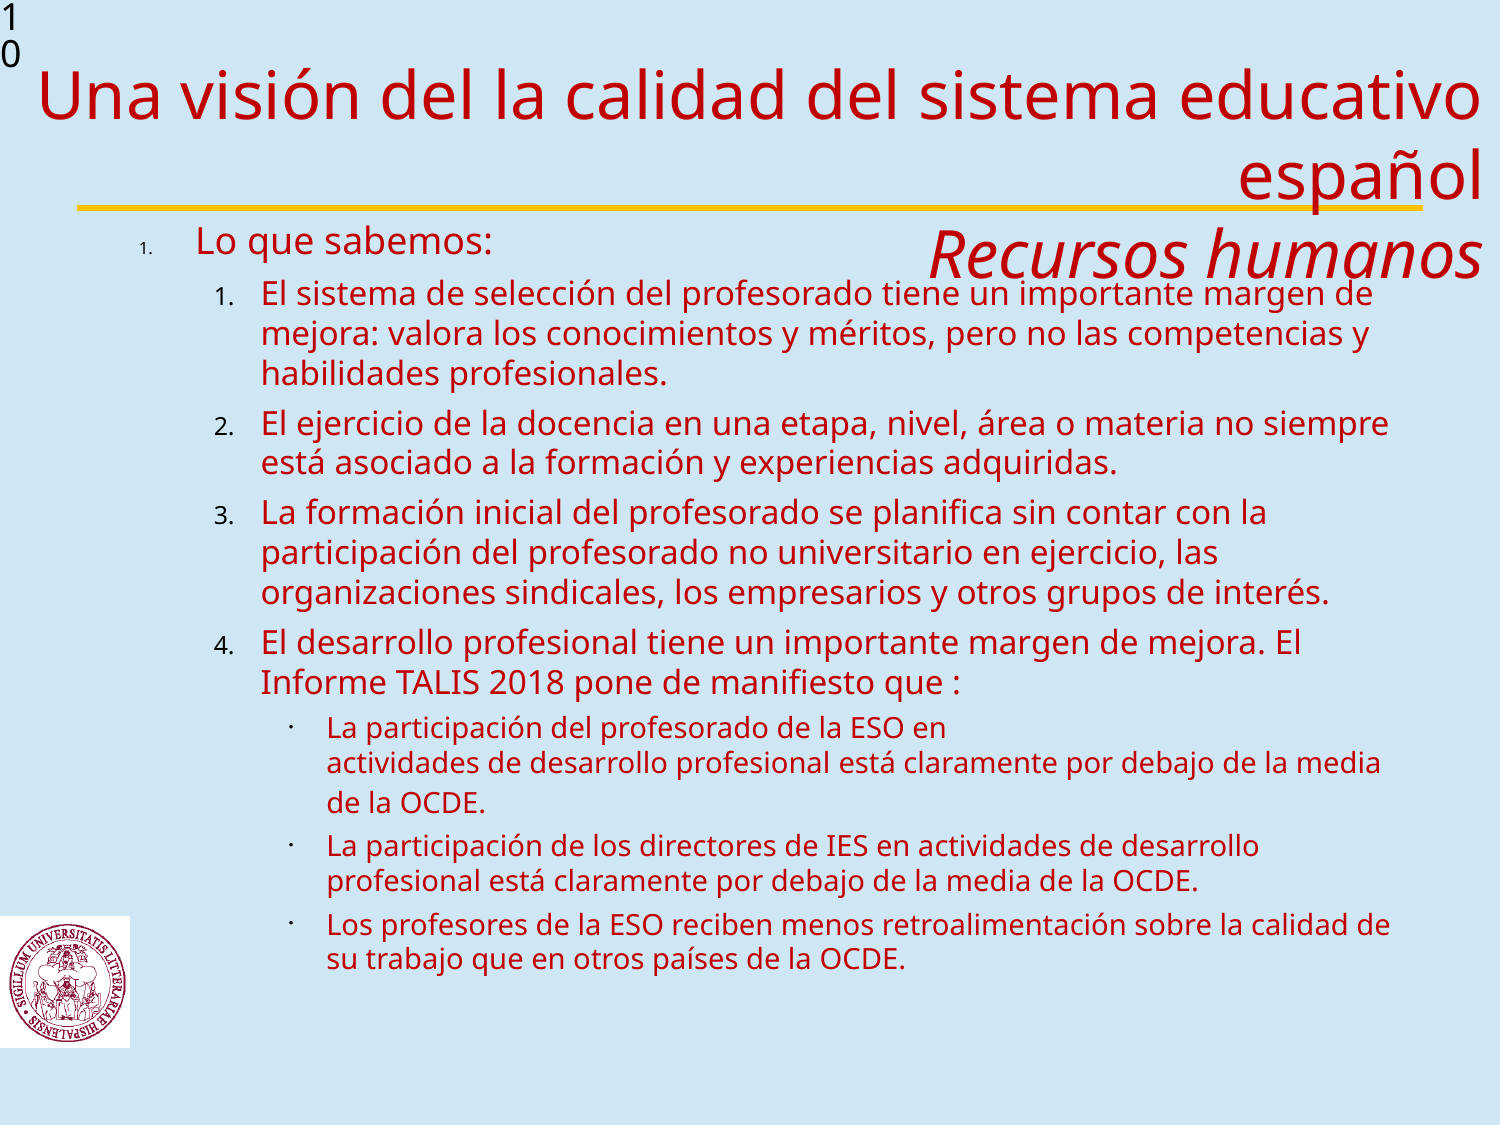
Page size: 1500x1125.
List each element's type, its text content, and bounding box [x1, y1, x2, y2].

picture [0, 916, 123, 1048]
list Lo que sabemos: El sistema de selección del profesorado tiene un importante margen de mejora: valora los conocimientos y méritos, pero no las competencias y habilidades profesionales. El ejercicio de la docencia en una etapa, nivel, área o materia no siempre está asociado a la formación y experiencias adquiridas. La formación inicial del profesorado se planifica sin contar con la participación del profesorado no universitario en ejercicio, las organizaciones sindicales, los empresarios y otros grupos de interés. El desarrollo profesional tiene un importante margen de mejora. El Informe TALIS 2018 pone de manifiesto que : La participación del profesorado de la ESO en actividades de desarrollo profesional está claramente por debajo de la media de la OCDE. La participación de los directores de IES en actividades de desarrollo profesional está claramente por debajo de la media de la OCDE. Los profesores de la ESO reciben menos retroalimentación sobre la calidad de su trabajo que en otros países de la OCDE. [123, 209, 1425, 1103]
title Una visión del la calidad del sistema educativo español Recursos humanos [17, 45, 1500, 185]
